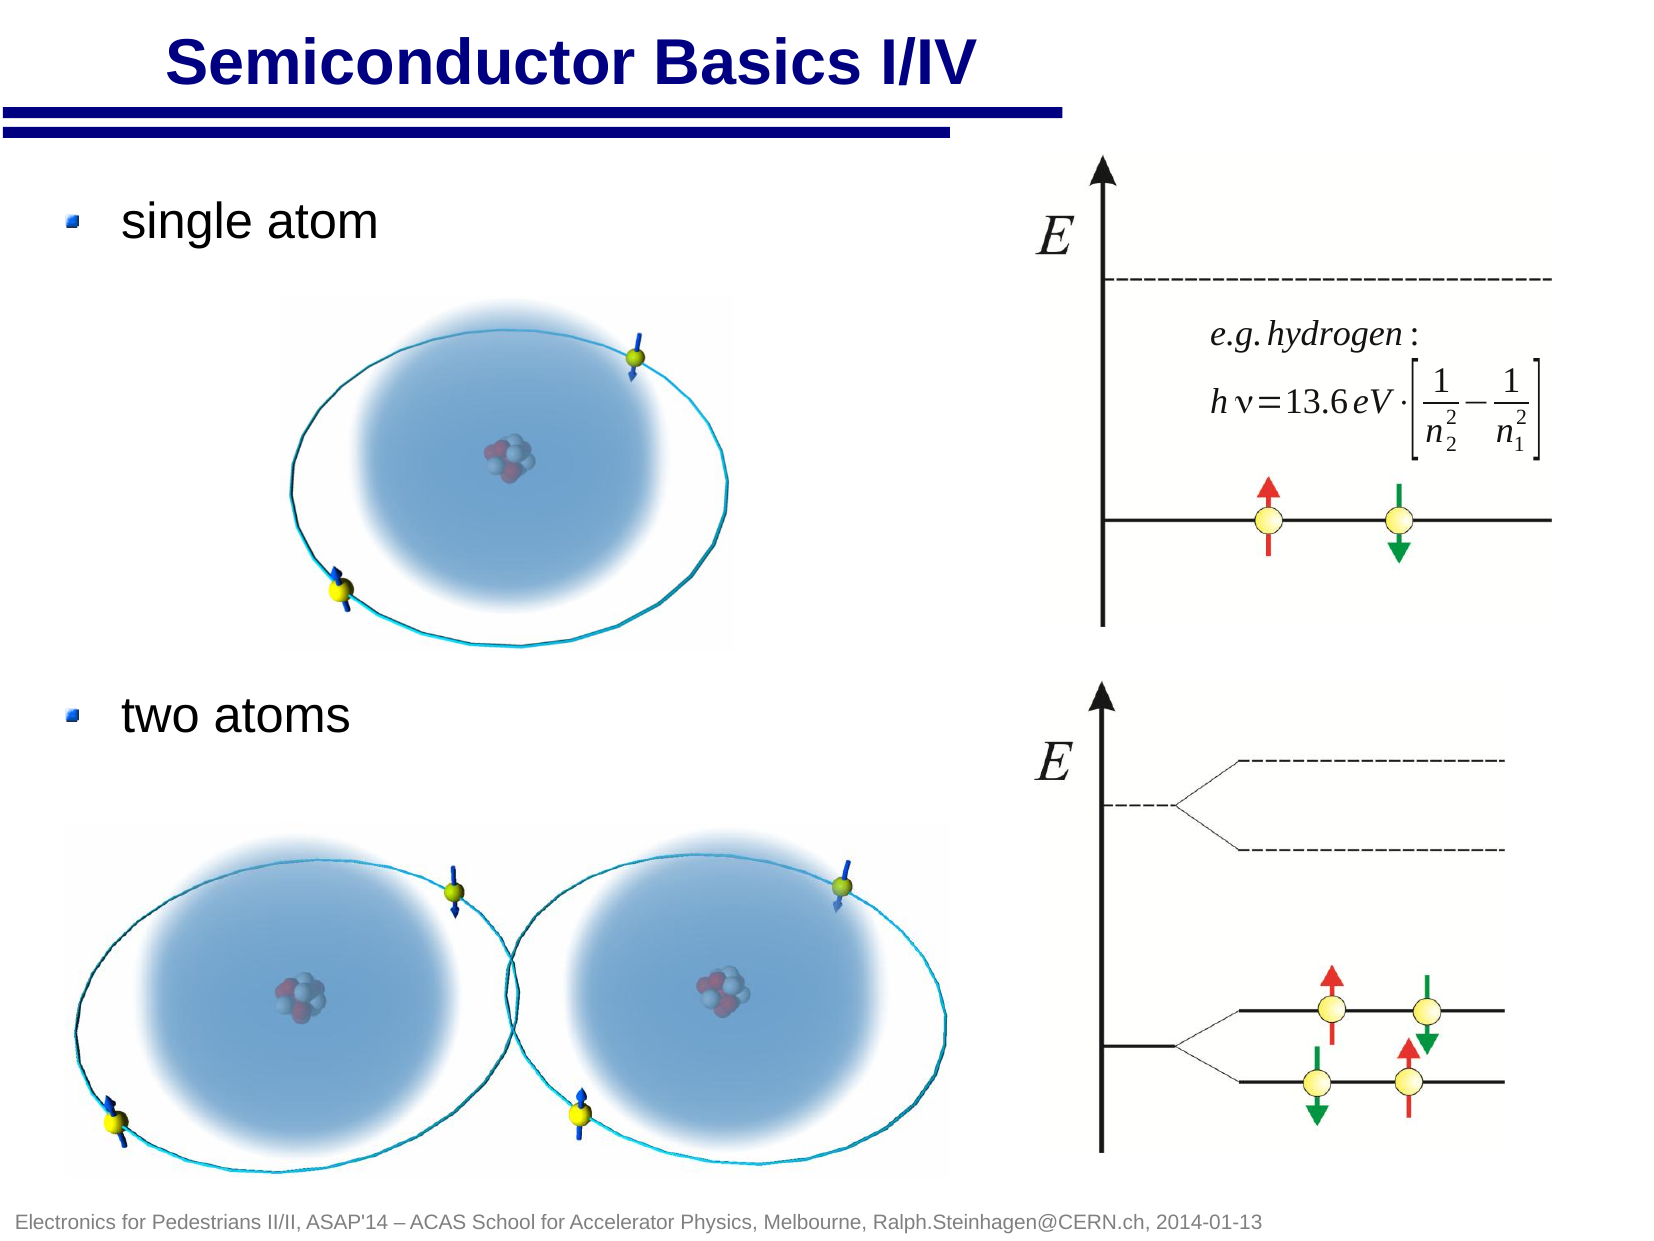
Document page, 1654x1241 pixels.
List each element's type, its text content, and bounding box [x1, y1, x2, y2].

picture [1034, 680, 1505, 1154]
list single atom two atoms [65, 192, 1628, 1205]
title Semiconductor Basics I/IV [165, 0, 1323, 124]
picture [280, 296, 734, 651]
picture [65, 823, 950, 1178]
picture [1035, 154, 1552, 627]
chart [1201, 313, 1552, 462]
